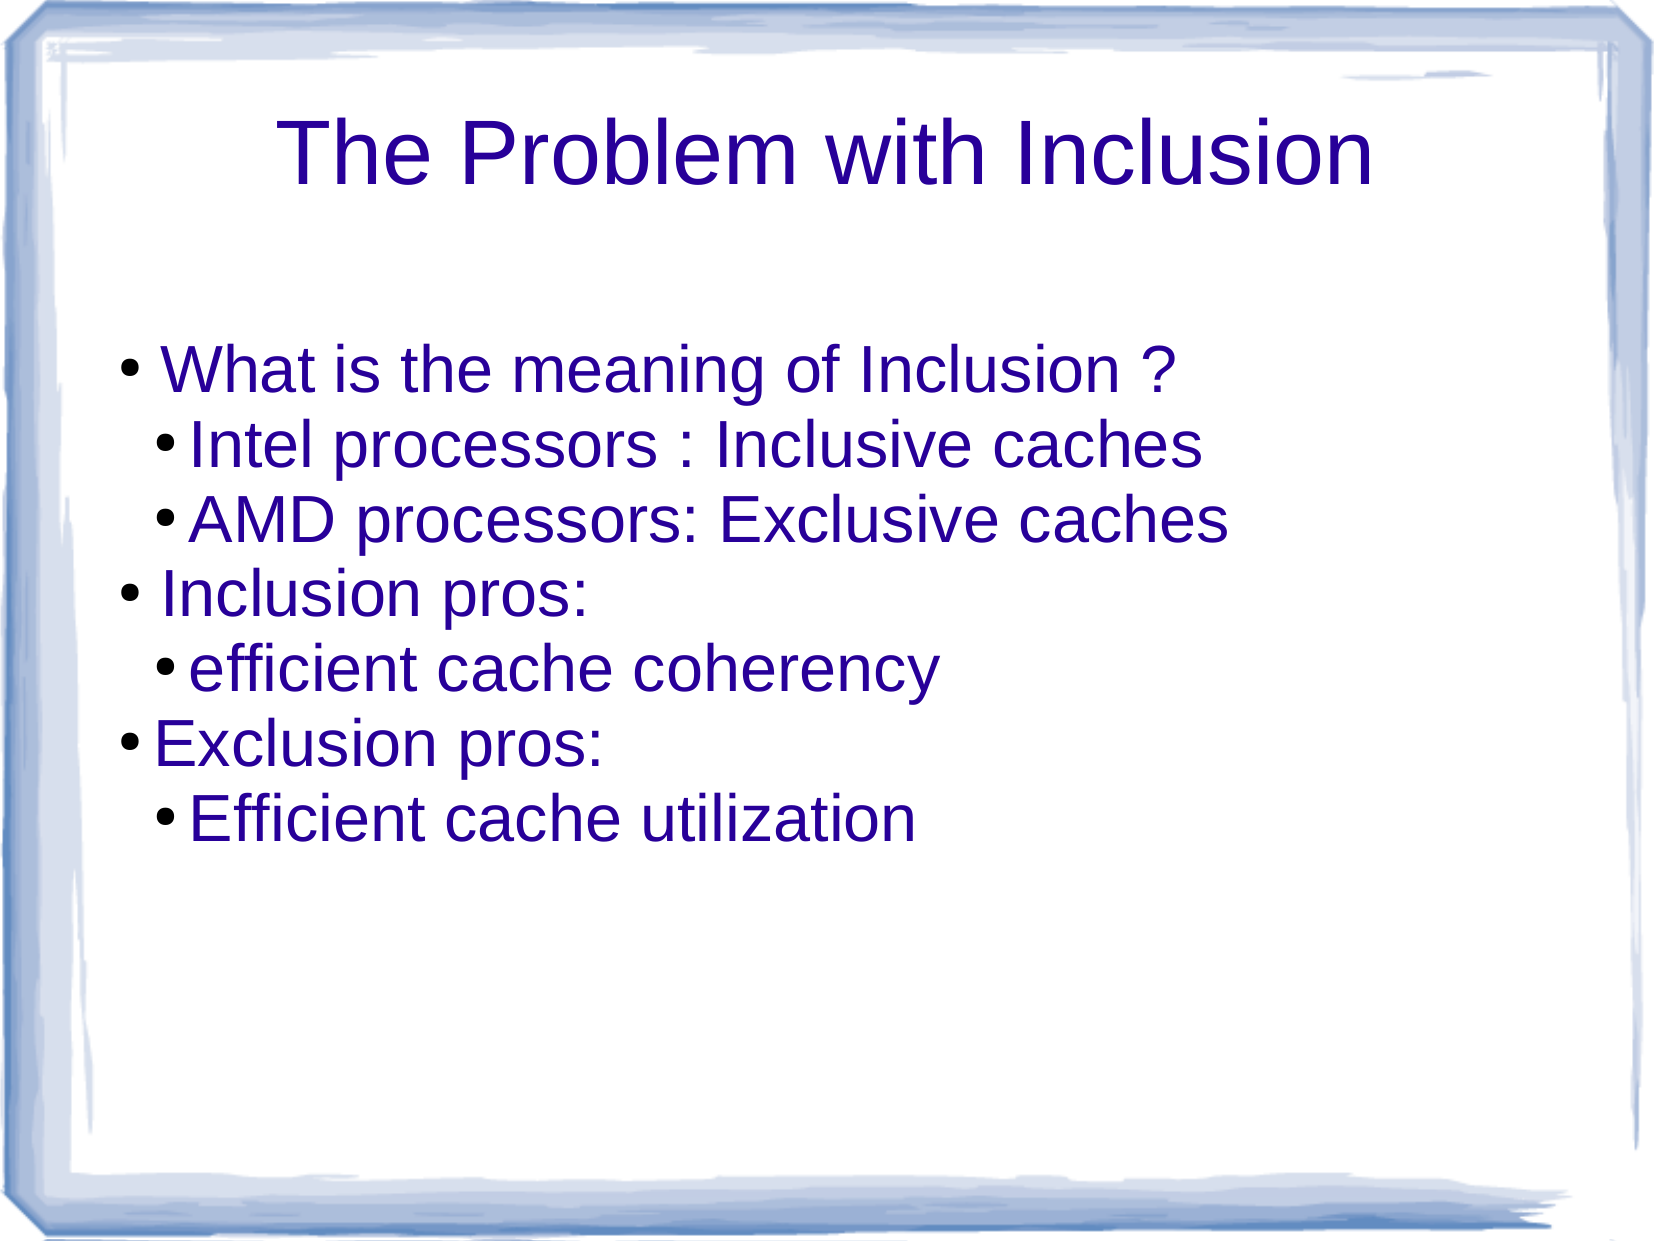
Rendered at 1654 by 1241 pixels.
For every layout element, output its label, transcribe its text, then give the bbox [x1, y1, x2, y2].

subtitle What is the meaning of Inclusion ? Intel processors : Inclusive caches AMD processors: Exclusive caches Inclusion pros: efficient cache coherency Exclusion pros: Efficient cache utilization [118, 332, 1571, 1136]
title The Problem with Inclusion [82, 56, 1571, 250]
picture [0, 0, 1654, 1241]
